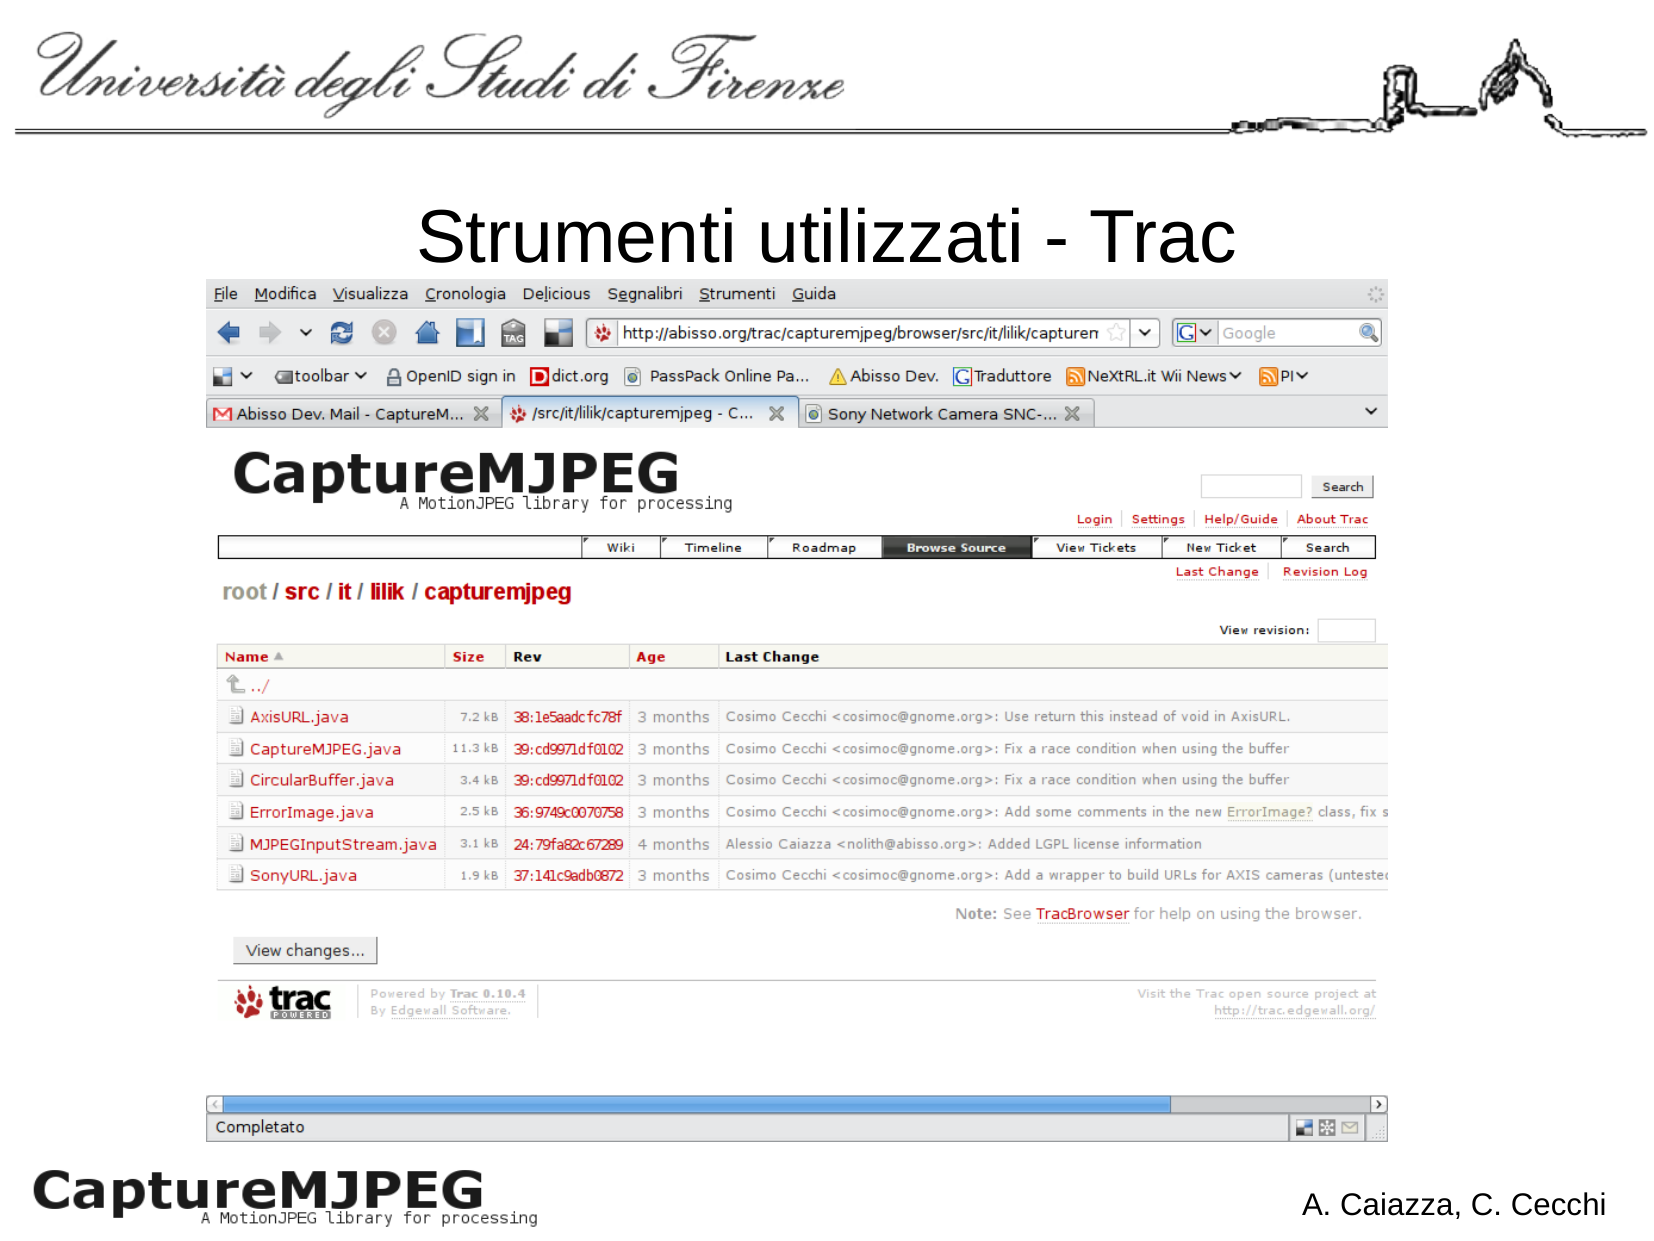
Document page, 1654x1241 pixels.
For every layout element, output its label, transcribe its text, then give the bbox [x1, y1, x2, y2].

picture [17, 1159, 550, 1229]
picture [7, 4, 1654, 147]
picture [206, 279, 1388, 1142]
title Strumenti utilizzati - Trac [82, 155, 1571, 318]
